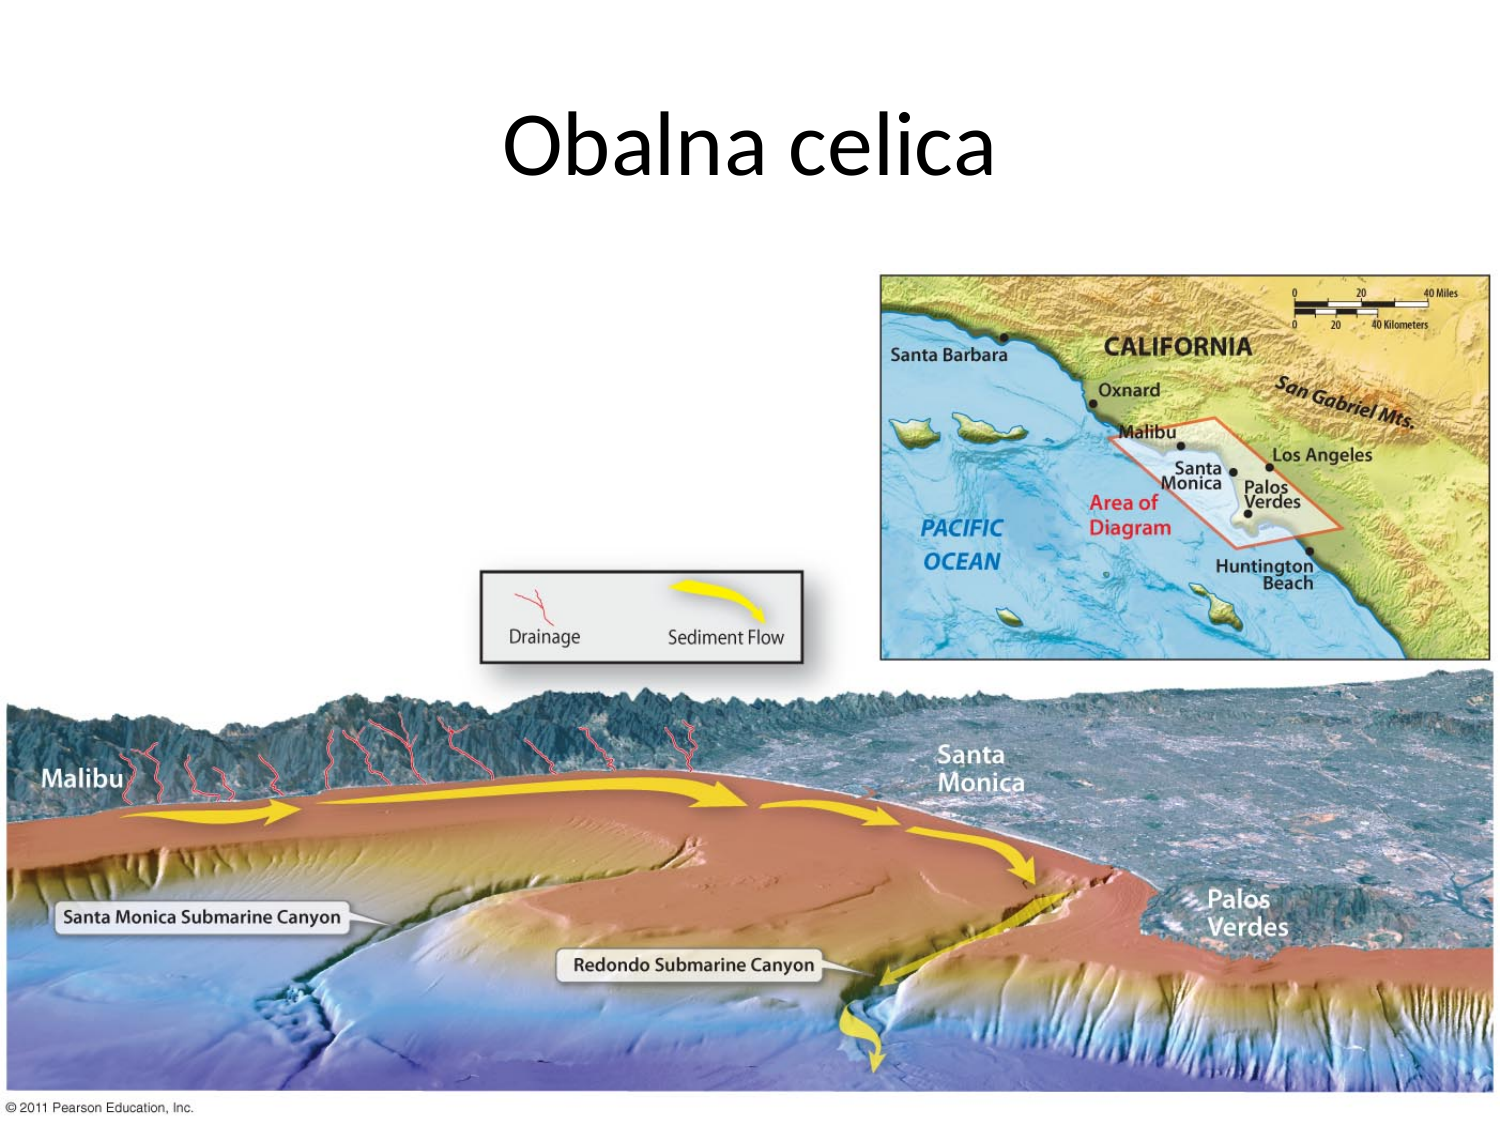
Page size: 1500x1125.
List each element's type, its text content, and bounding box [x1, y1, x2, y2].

picture [0, 268, 1500, 1125]
title Obalna celica [75, 45, 1425, 233]
